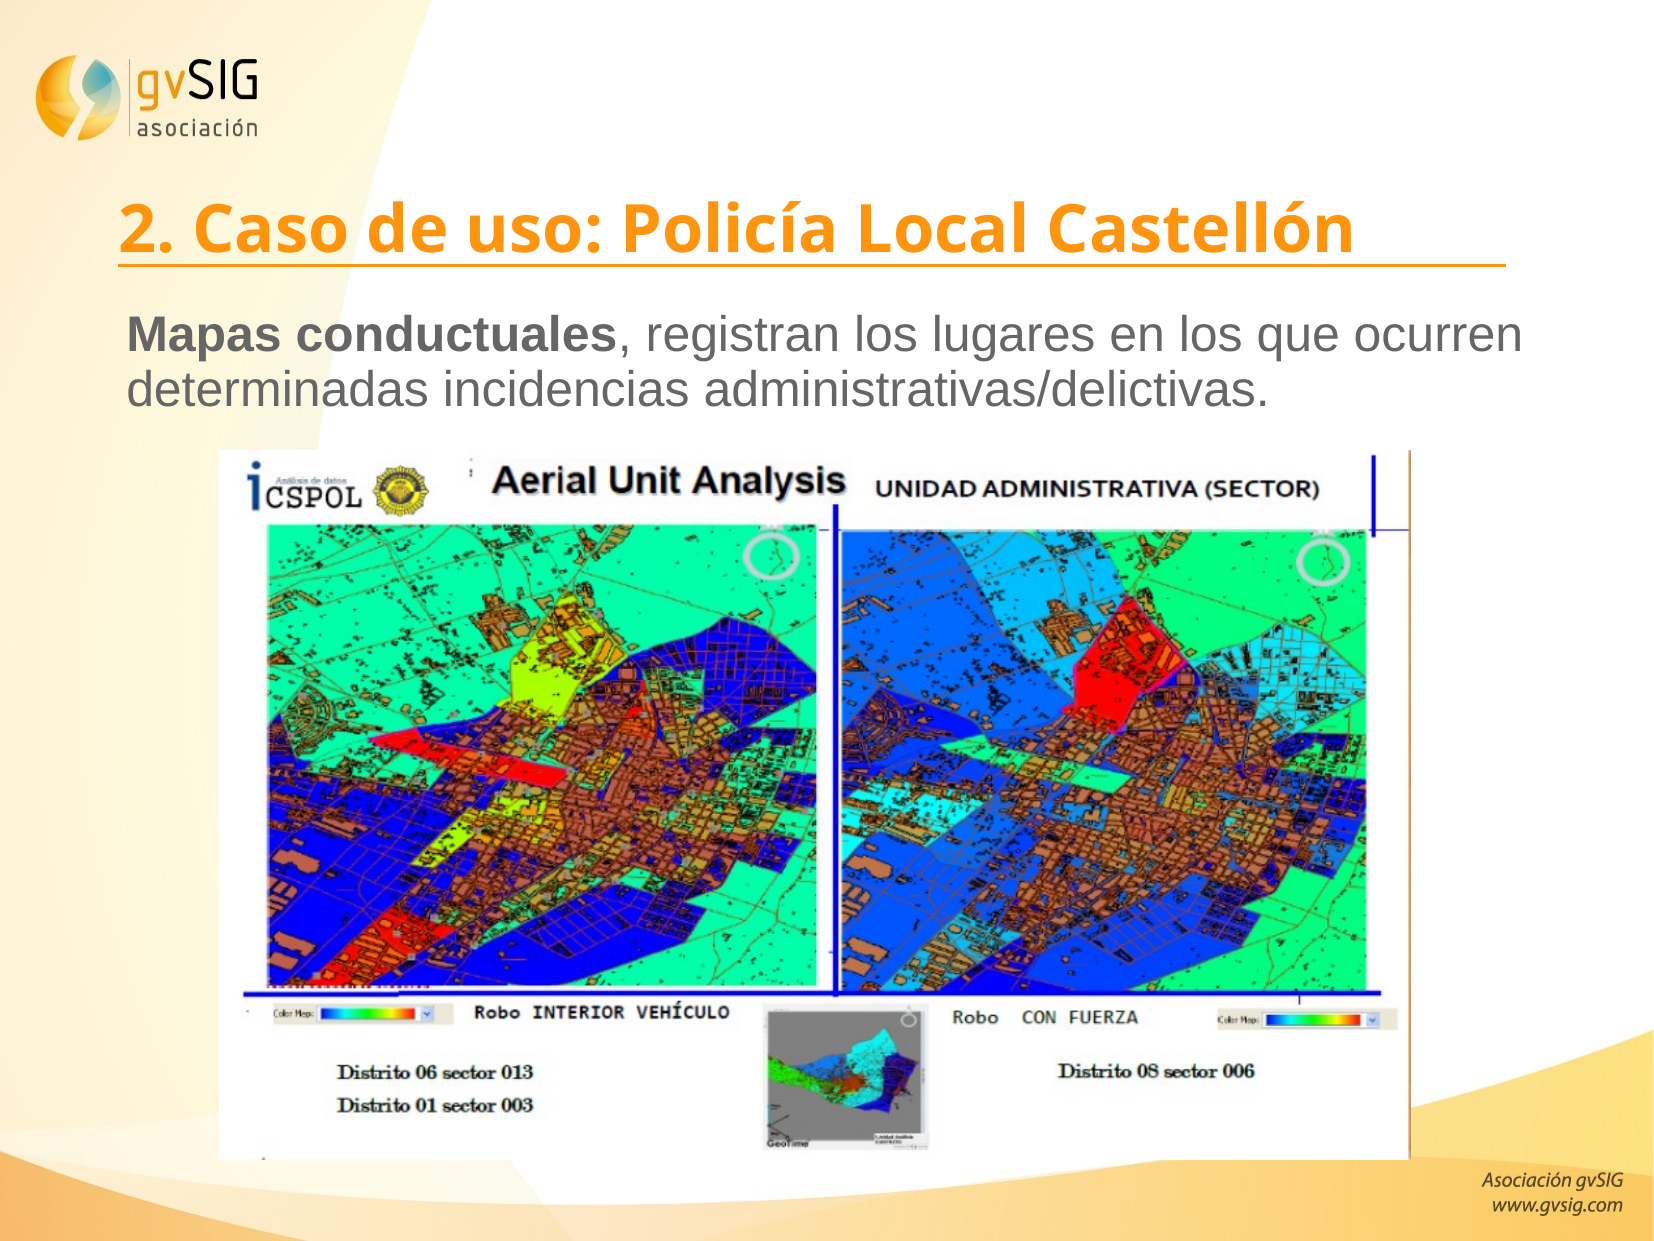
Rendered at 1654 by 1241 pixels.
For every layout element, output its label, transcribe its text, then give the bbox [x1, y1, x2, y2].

text_box Mapas conductuales, registran los lugares en los que ocurren determinadas incidencias administrativas/delictivas. [111, 298, 1622, 426]
picture [0, 0, 1654, 1241]
title 2. Caso de uso: Policía Local Castellón [118, 177, 1607, 276]
